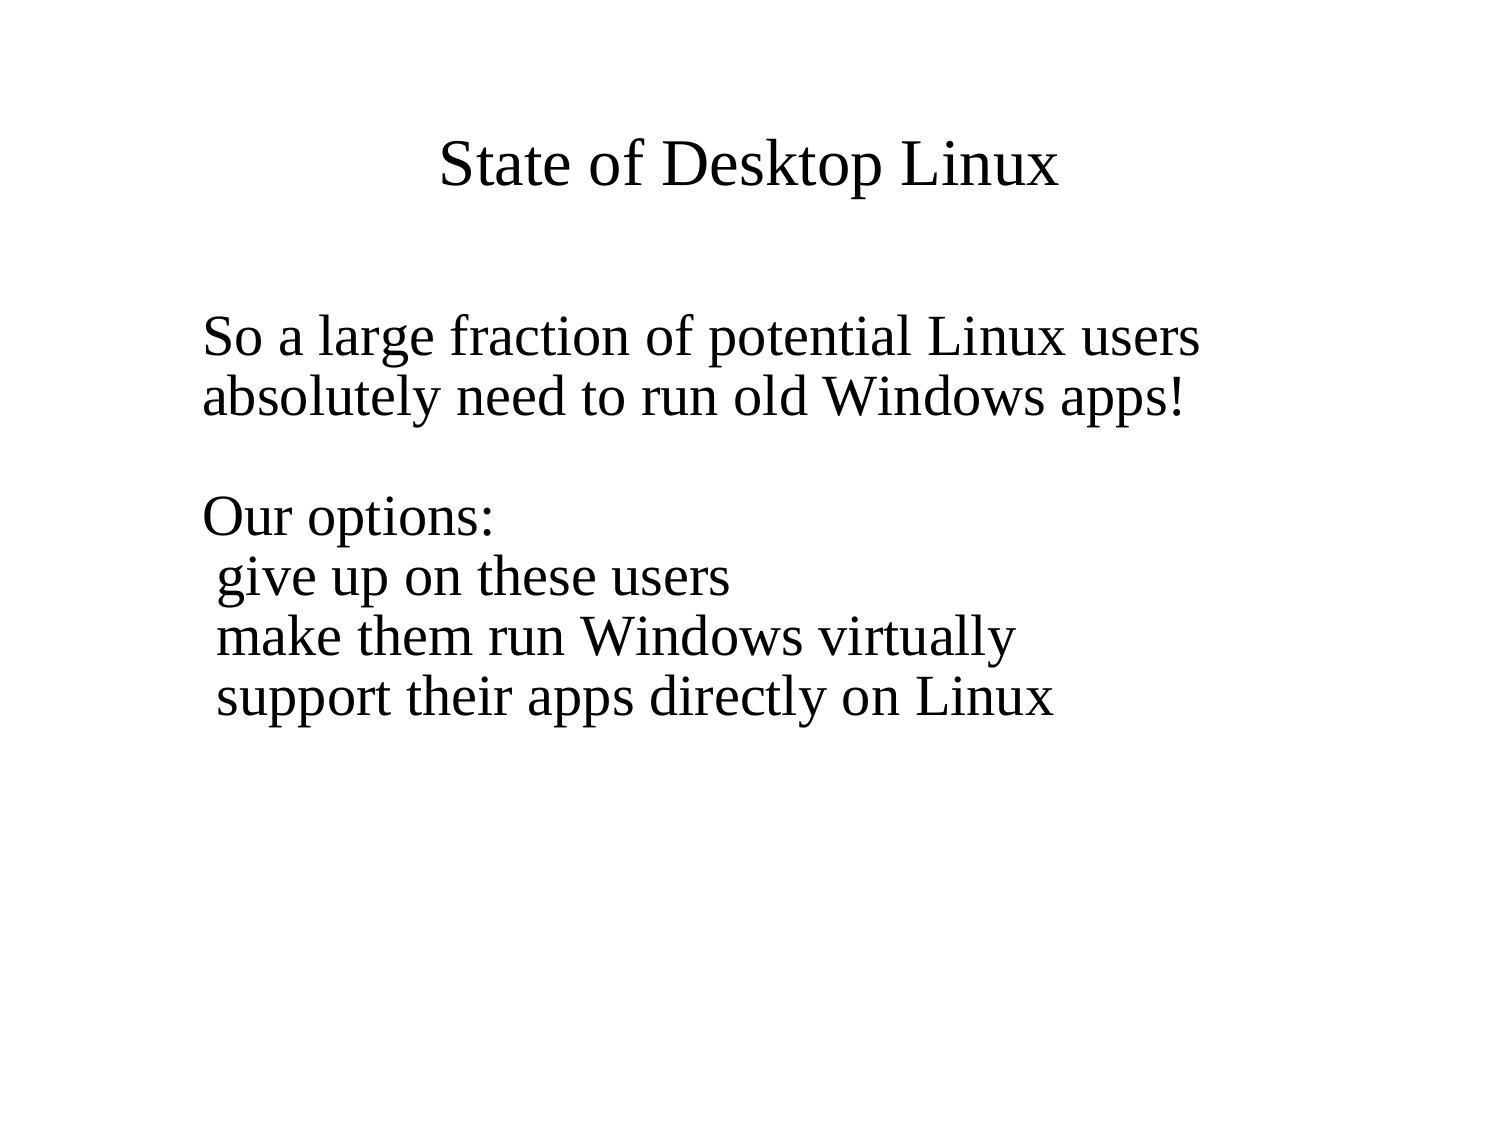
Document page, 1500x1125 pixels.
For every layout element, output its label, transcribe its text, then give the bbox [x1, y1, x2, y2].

text_box So a large fraction of potential Linux users absolutely need to run old Windows apps! Our options: give up on these users make them run Windows virtually support their apps directly on Linux [187, 299, 1276, 938]
title State of Desktop Linux [112, 99, 1388, 226]
